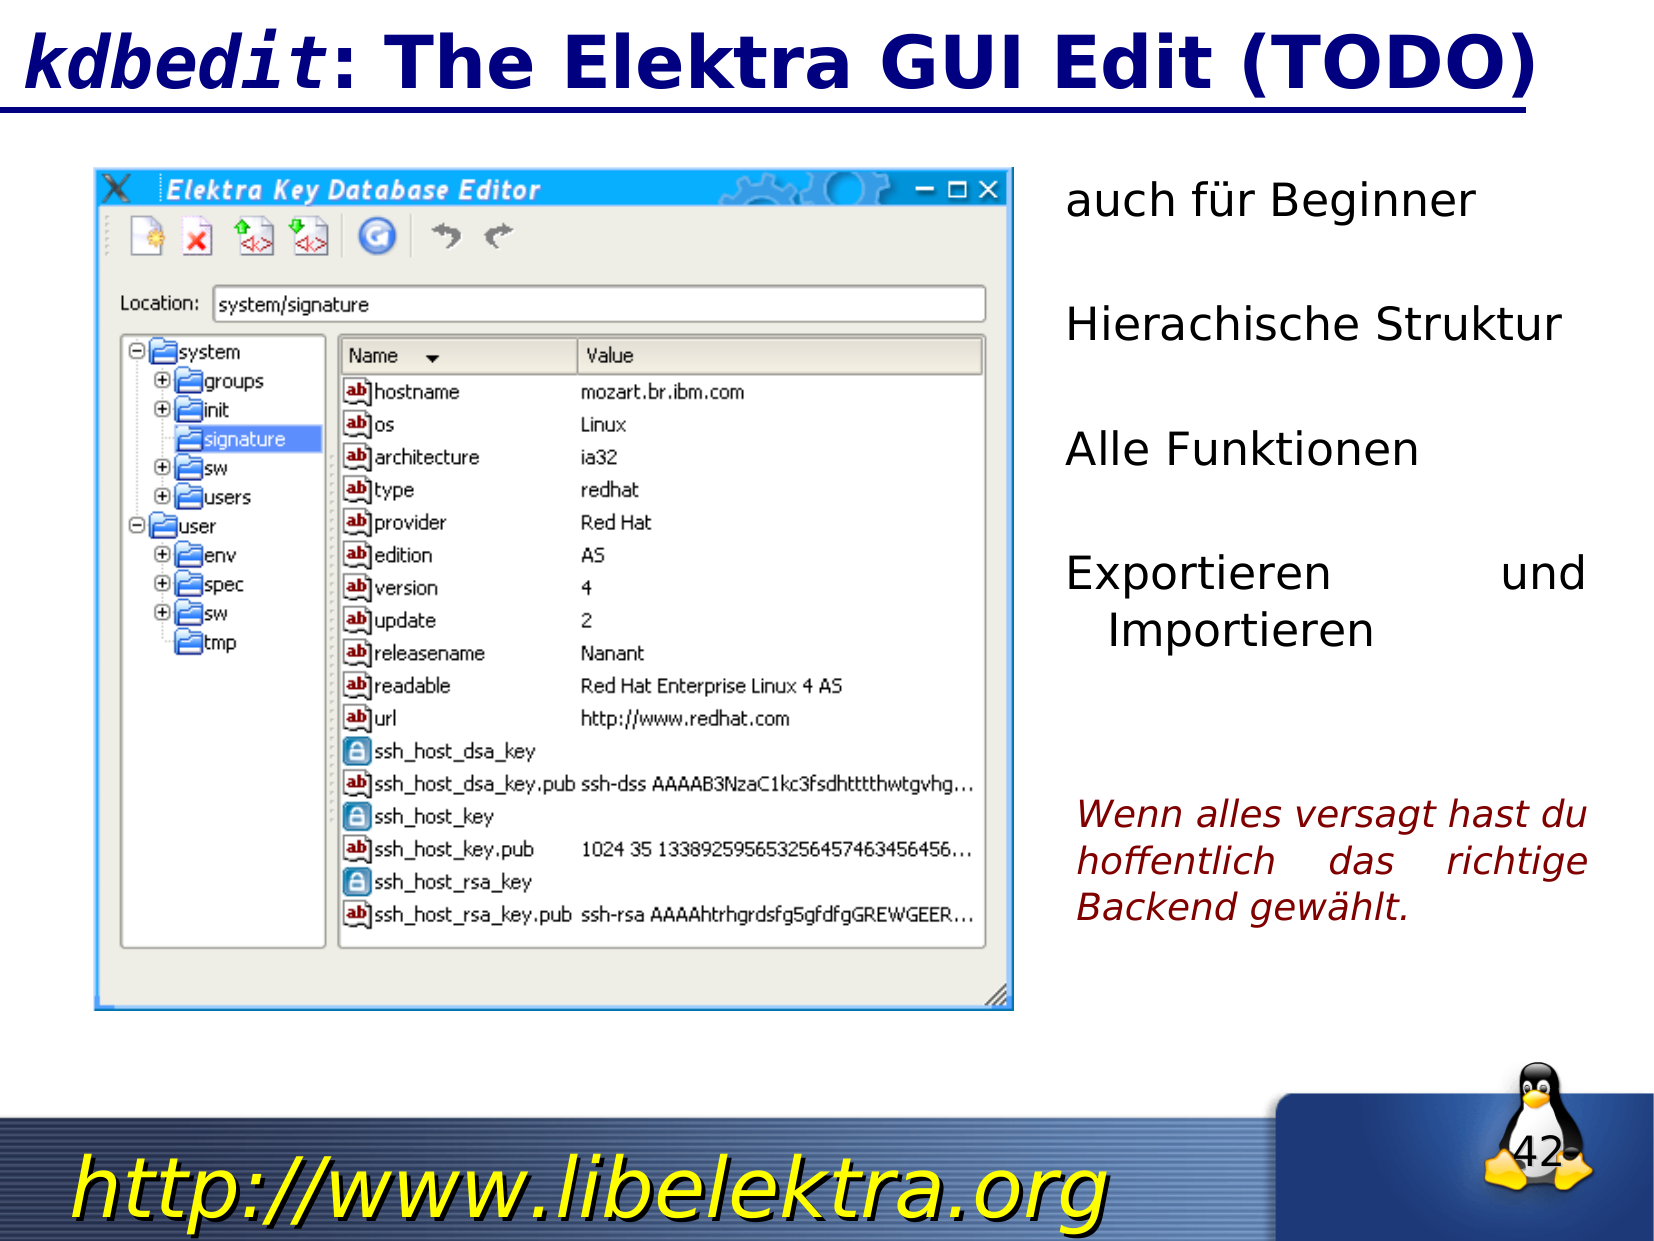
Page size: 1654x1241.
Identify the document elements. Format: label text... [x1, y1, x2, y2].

picture [93, 167, 1012, 1011]
picture [0, 1061, 1654, 1241]
text_box Wenn alles versagt hast du hoffentlich das richtige Backend gewählt. [1076, 789, 1589, 999]
text_box kdbedit: The Elektra GUI Edit (TODO) [22, 14, 1611, 111]
text_box <Nummer> [1312, 1122, 1566, 1178]
list auch für Beginner Hierachische Struktur Alle Funktionen Exportieren und Importieren [1050, 162, 1603, 718]
